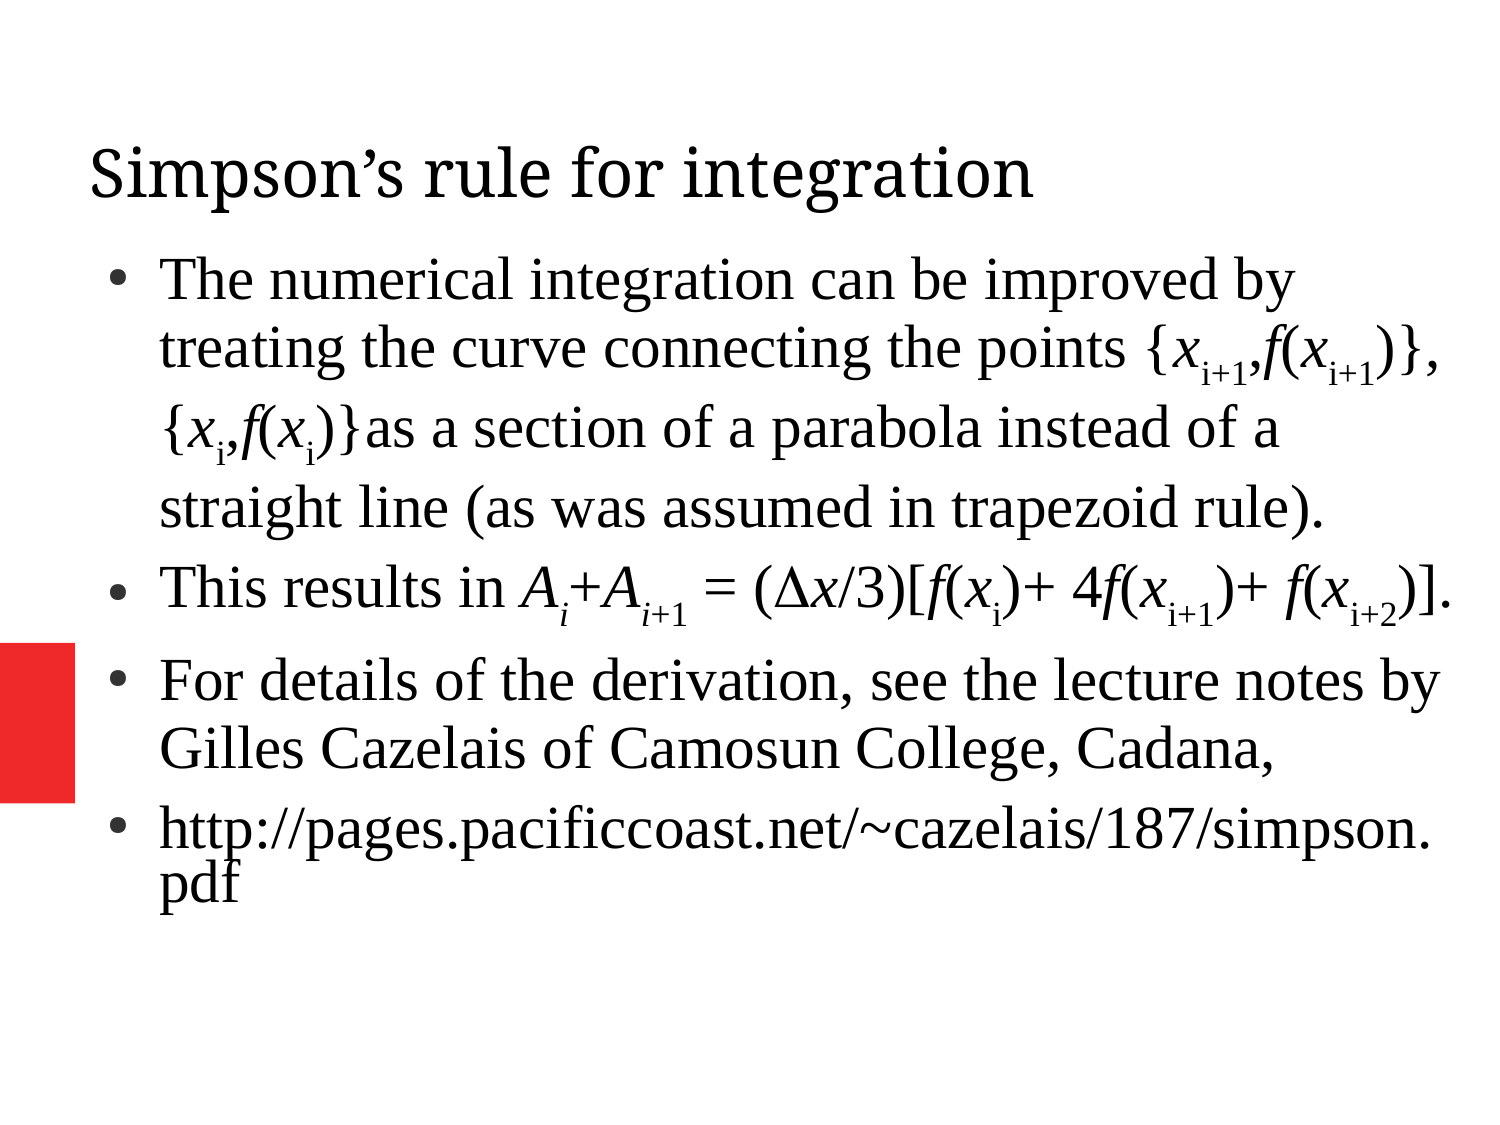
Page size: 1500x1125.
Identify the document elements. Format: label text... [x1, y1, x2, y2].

title Simpson’s rule for integration [75, 24, 1426, 225]
list The numerical integration can be improved by treating the curve connecting the points {xi+1,f(xi+1)},{xi,f(xi)}as a section of a parabola instead of a straight line (as was assumed in trapezoid rule). This results in Ai+Ai+1 = (x/3)[f(xi)+ 4f(xi+1)+ f(xi+2)]. For details of the derivation, see the lecture notes by Gilles Cazelais of Camosun College, Cadana, http://pages.pacificcoast.net/~cazelais/187/simpson.pdf [75, 237, 1471, 1066]
text_box . [668, 579, 705, 626]
